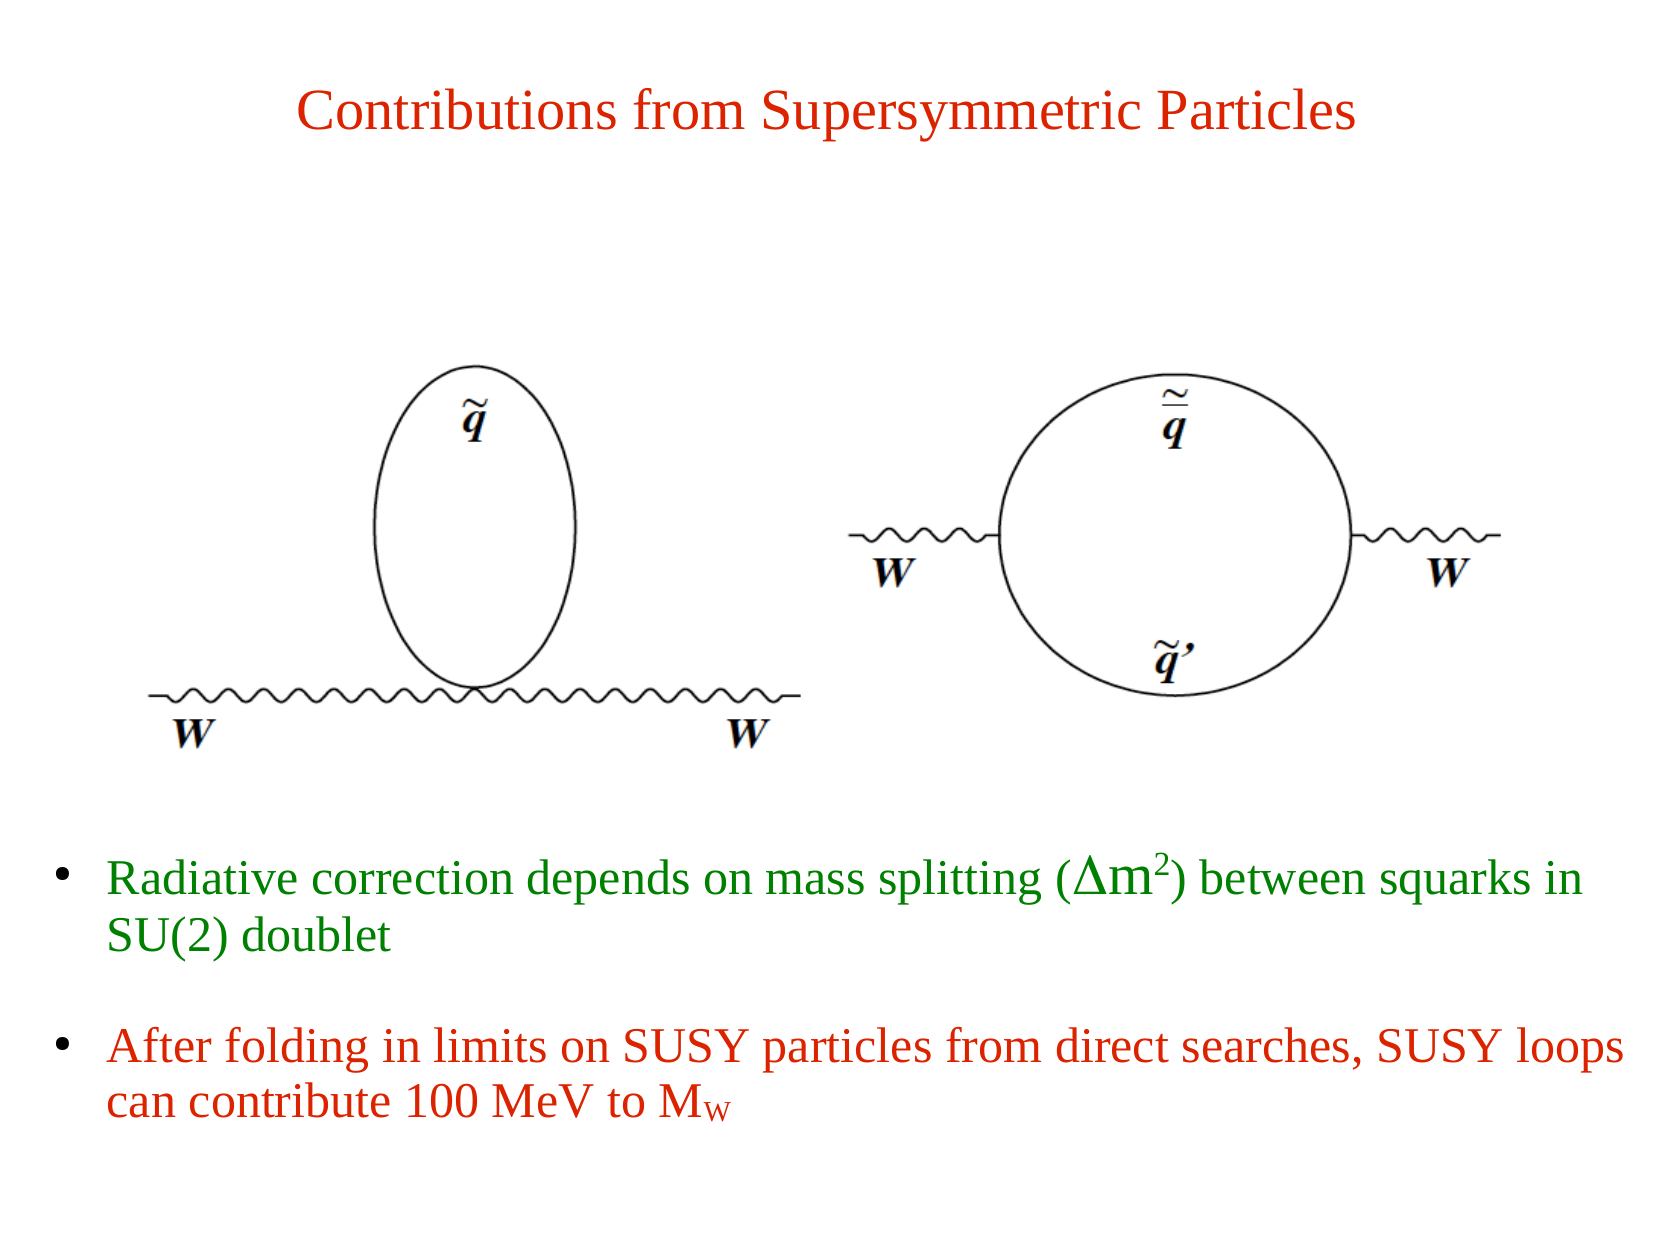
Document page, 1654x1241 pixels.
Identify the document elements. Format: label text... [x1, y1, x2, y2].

picture [113, 295, 1536, 804]
title Contributions from Supersymmetric Particles [121, 43, 1534, 176]
list Radiative correction depends on mass splitting (Δm2) between squarks in SU(2) doublet After folding in limits on SUSY particles from direct searches, SUSY loops can contribute 100 MeV to MW [36, 842, 1642, 1224]
